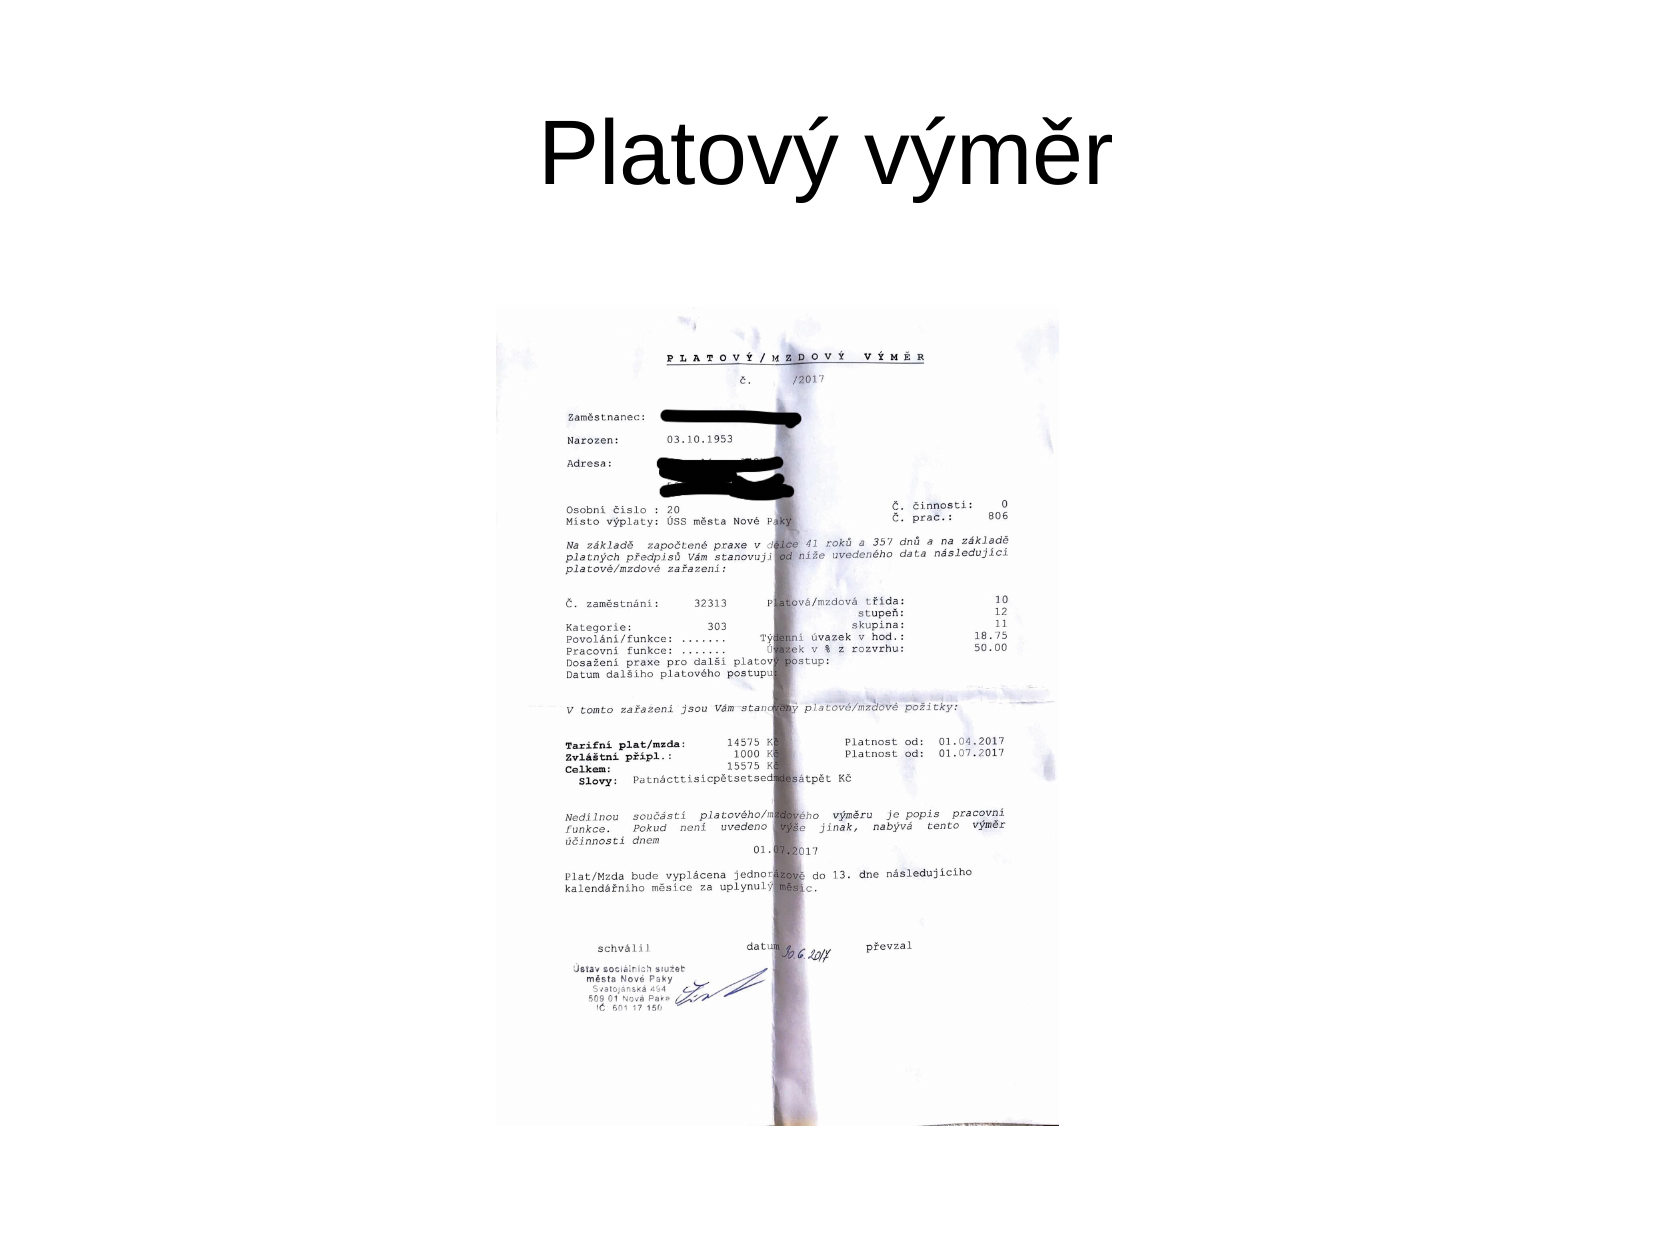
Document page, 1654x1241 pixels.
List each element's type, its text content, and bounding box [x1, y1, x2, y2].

picture [496, 307, 1059, 1126]
title Platový výměr [82, 49, 1571, 257]
